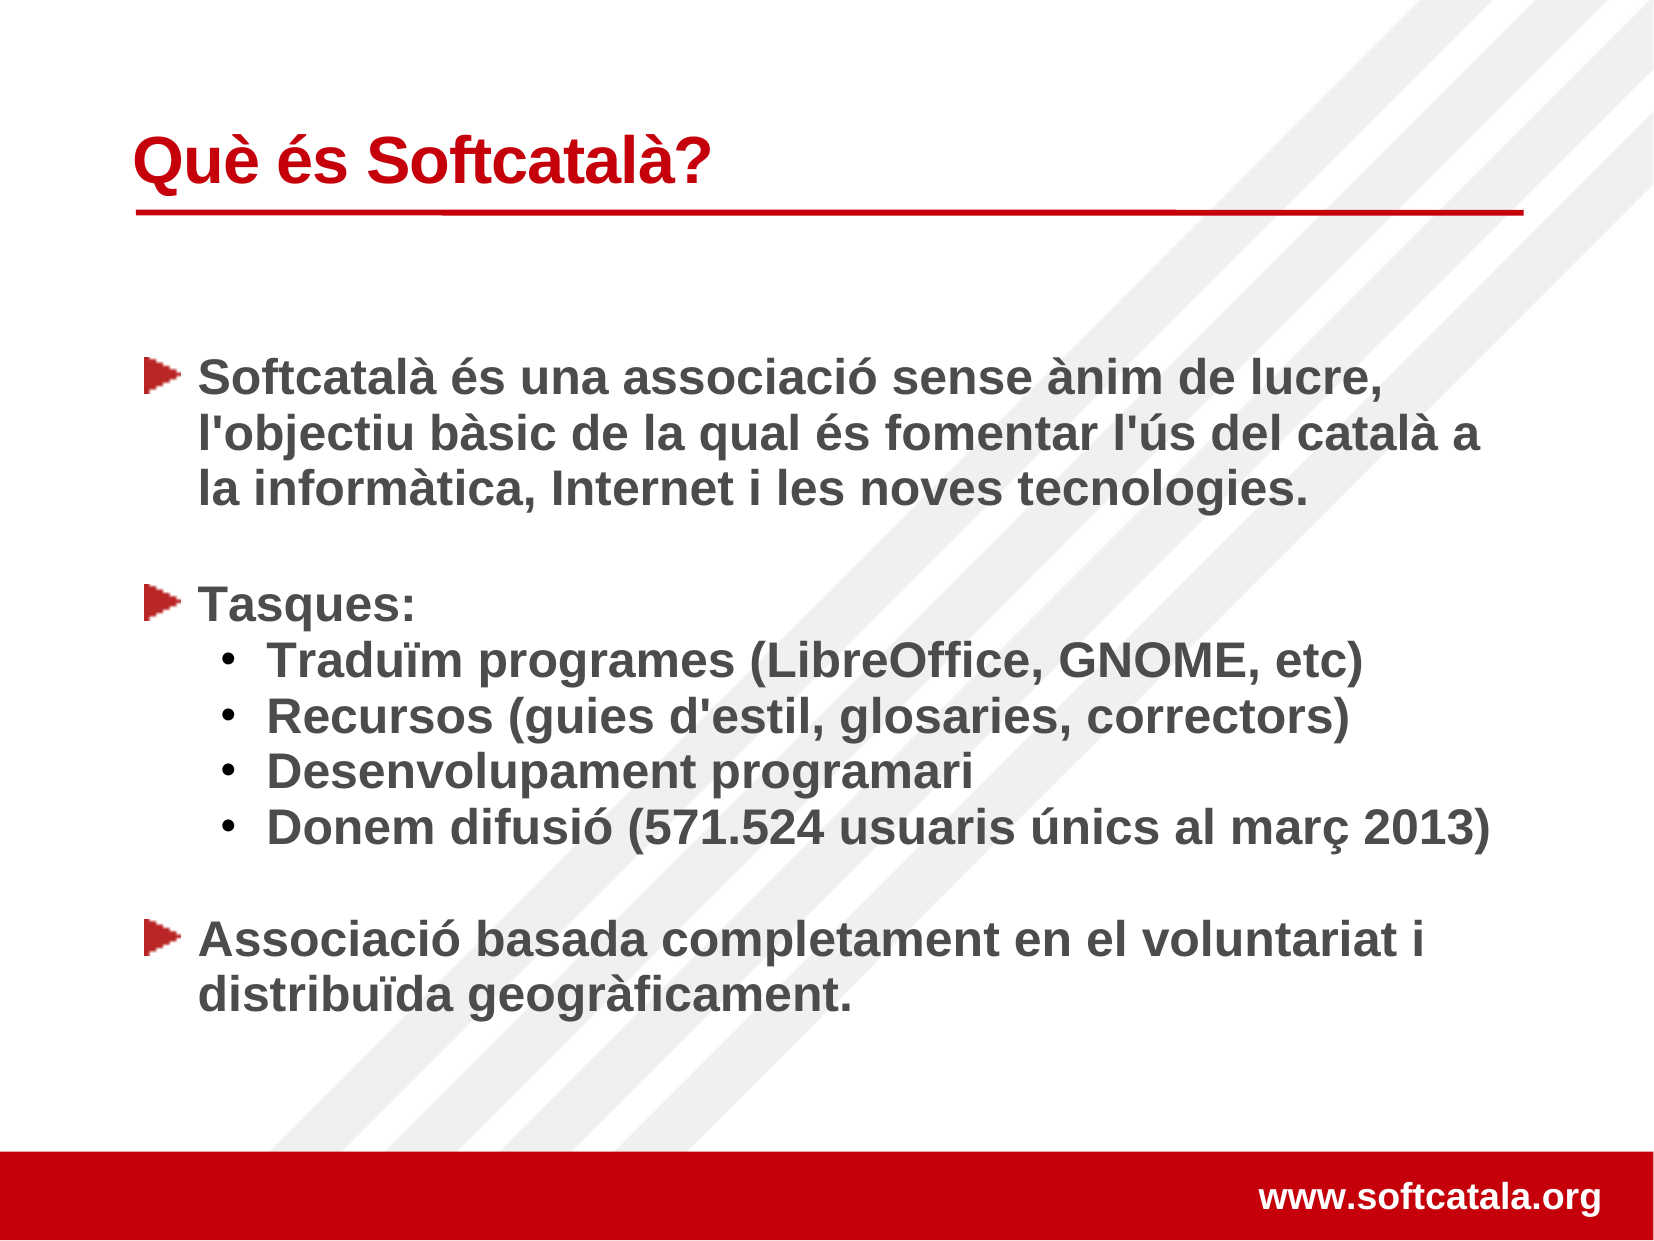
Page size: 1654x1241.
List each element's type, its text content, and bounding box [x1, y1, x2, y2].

text_box Softcatalà és una associació sense ànim de lucre, l'objectiu bàsic de la qual és fomentar l'ús del català a la informàtica, Internet i les noves tecnologies. Tasques: Traduïm programes (LibreOffice, GNOME, etc) Recursos (guies d'estil, glosaries, correctors) Desenvolupament programari Donem difusió (571.524 usuaris únics al març 2013) Associació basada completament en el voluntariat i distribuïda geogràficament. [129, 342, 1548, 928]
text_box www.softcatala.org [0, 1151, 1654, 1241]
text_box Què és Softcatalà? [118, 112, 1560, 284]
picture [0, 0, 1654, 1151]
